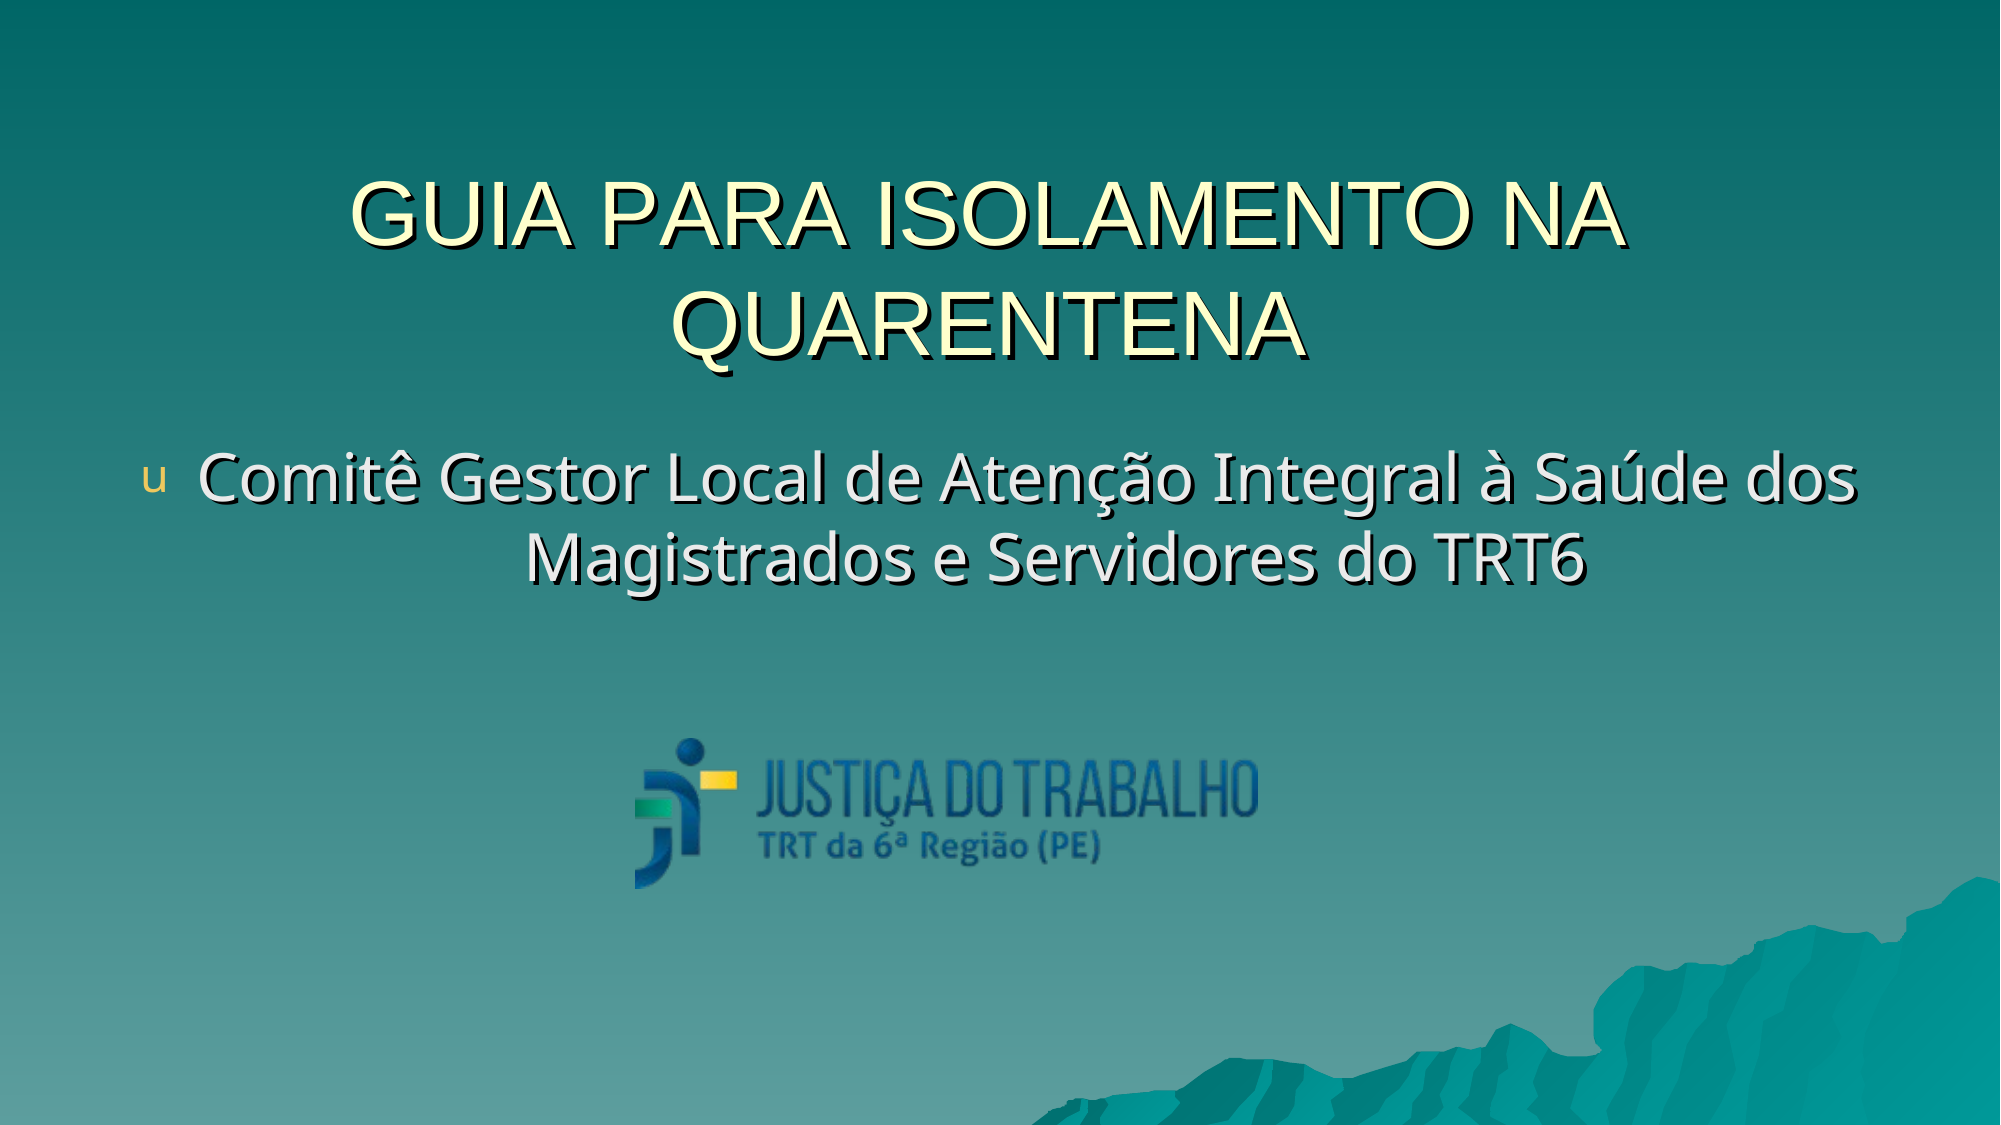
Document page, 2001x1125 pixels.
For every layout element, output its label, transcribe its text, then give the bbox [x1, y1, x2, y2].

list Comitê Gestor Local de Atenção Integral à Saúde dos Magistrados e Servidores do TRT6 [99, 426, 1900, 1006]
picture [635, 738, 1258, 889]
picture [635, 873, 645, 884]
title GUIA PARA ISOLAMENTO NA QUARENTENA [88, 146, 1889, 334]
